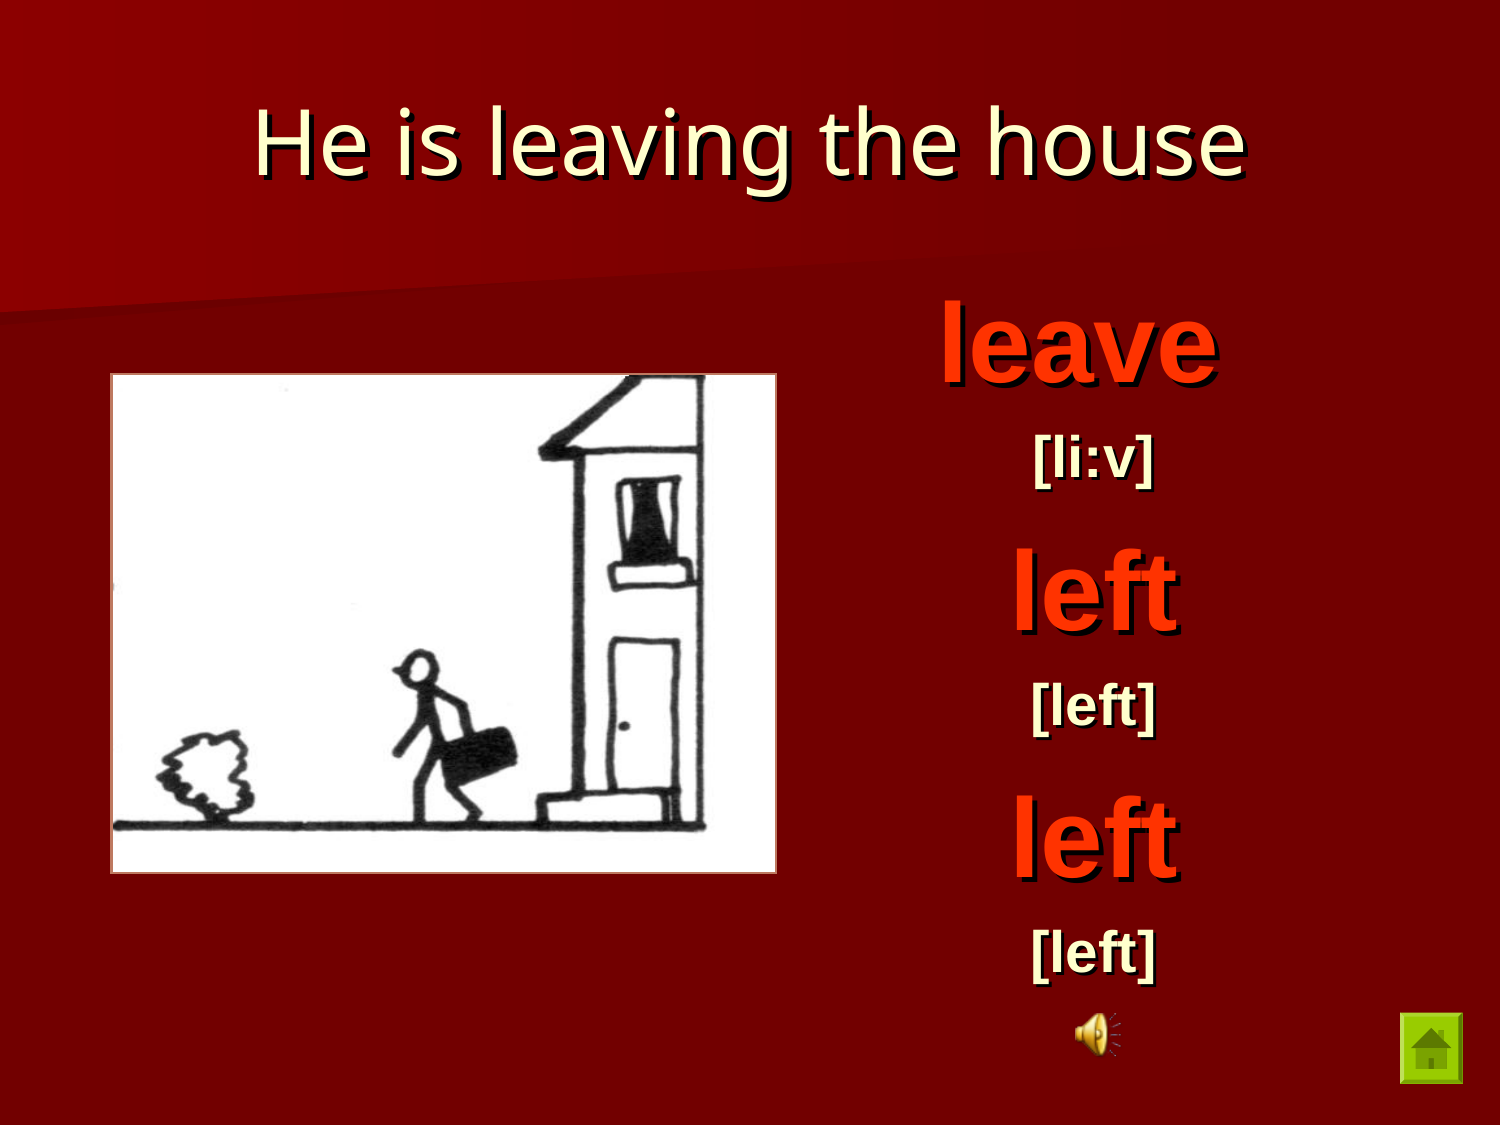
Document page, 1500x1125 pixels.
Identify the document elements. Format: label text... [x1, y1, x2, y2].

picture [1074, 1012, 1126, 1063]
title He is leaving the house [75, 45, 1426, 233]
list leave [li:v] left [left] left [left] [762, 262, 1426, 1000]
picture [112, 375, 775, 872]
text_box [1401, 1012, 1463, 1084]
